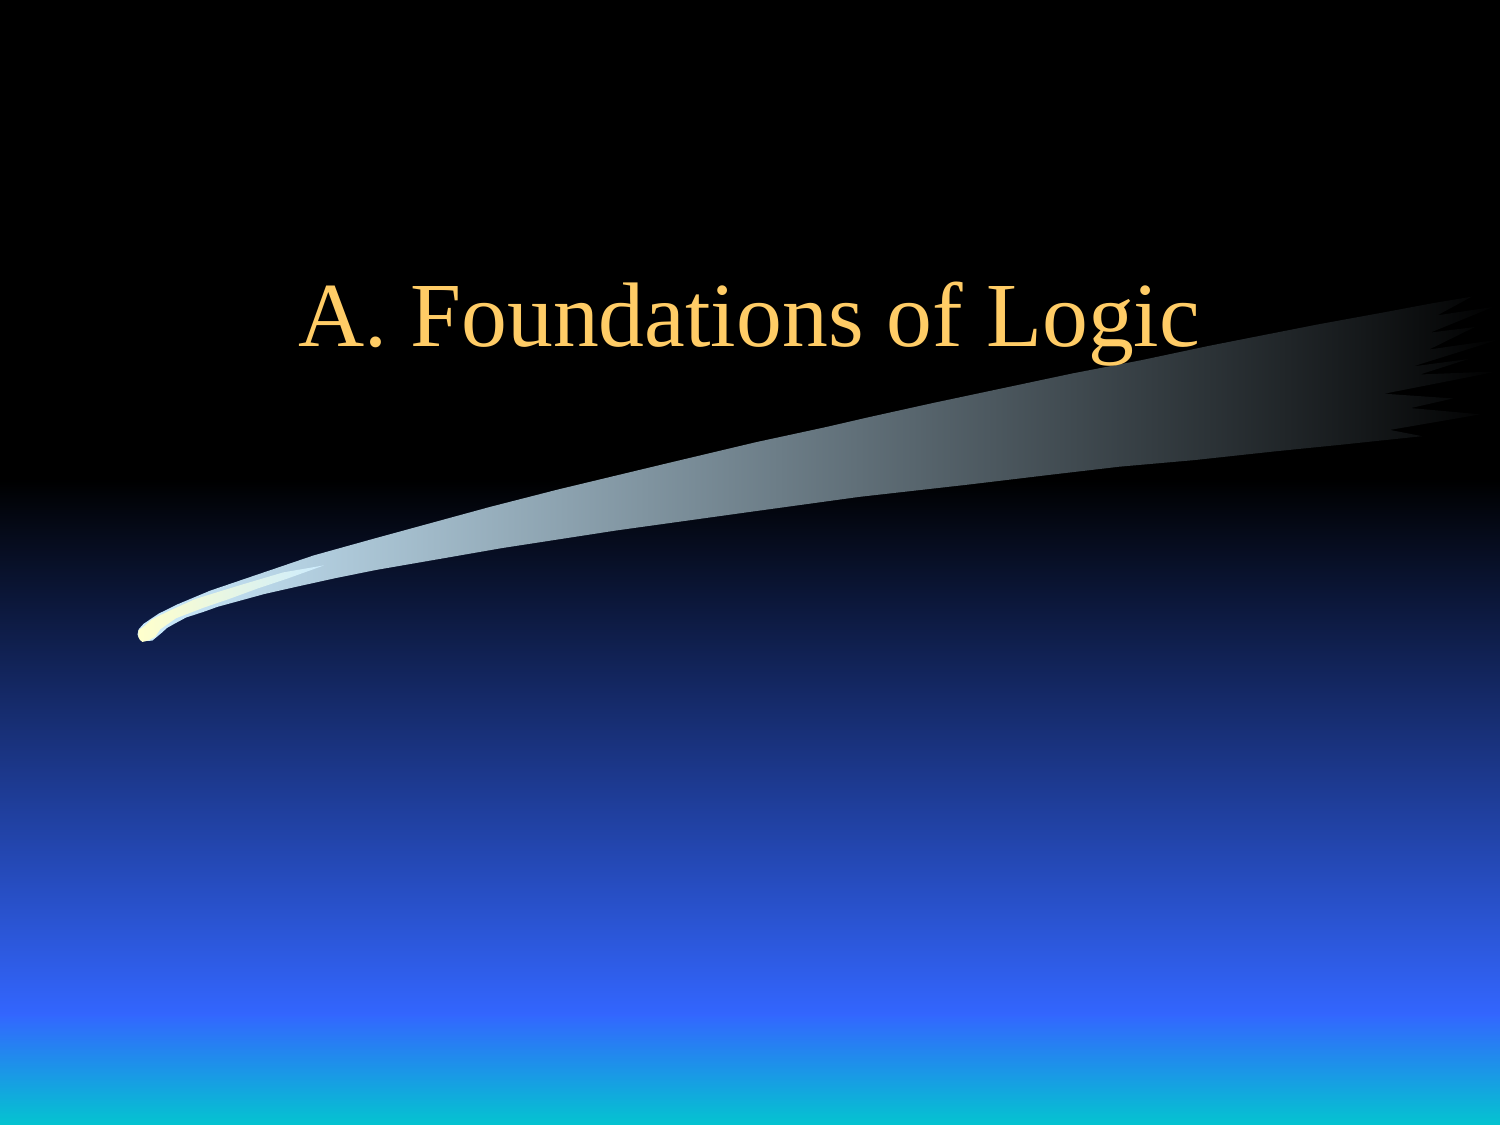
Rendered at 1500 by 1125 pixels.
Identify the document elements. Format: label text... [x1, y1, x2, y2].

title A. Foundations of Logic [112, 185, 1388, 374]
